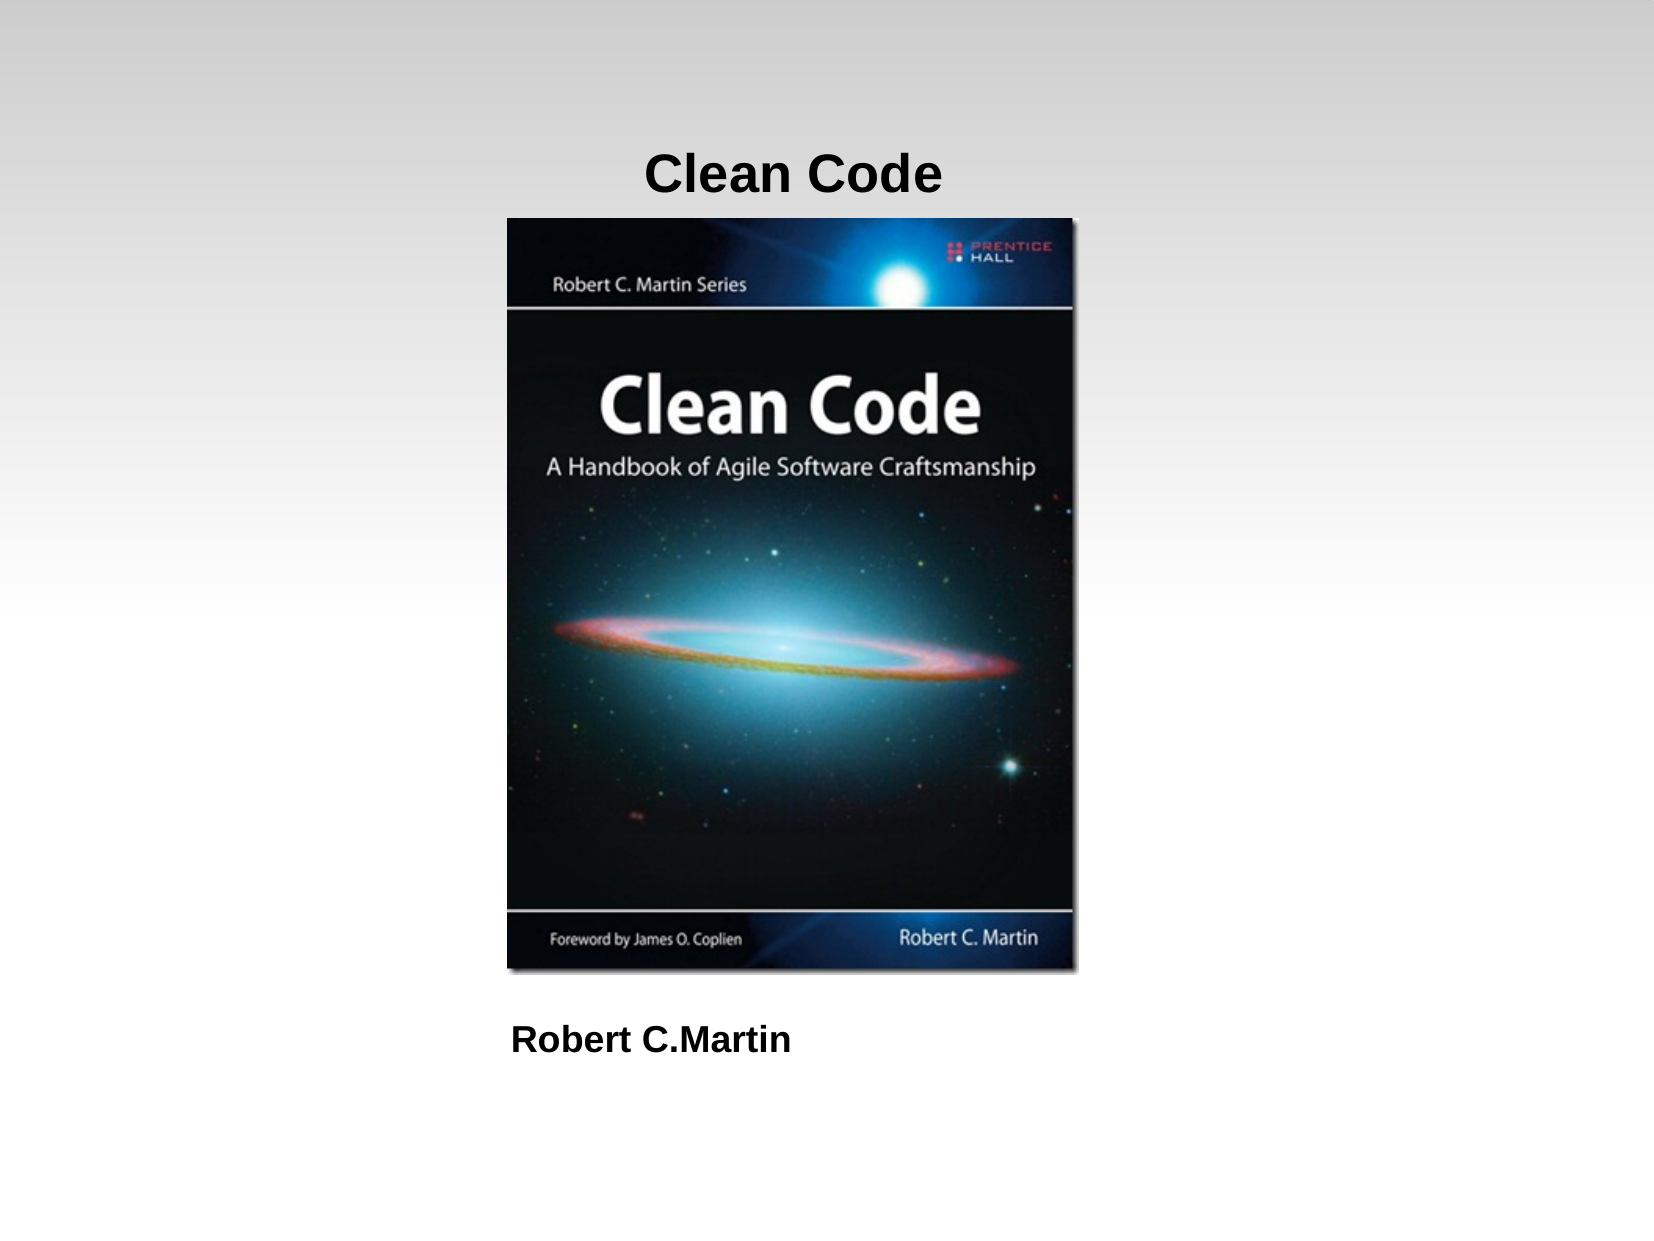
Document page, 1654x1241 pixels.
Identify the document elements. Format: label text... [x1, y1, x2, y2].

picture [507, 218, 1079, 975]
text_box Clean Code [248, 135, 1341, 225]
text_box Robert C.Martin [496, 1010, 1087, 1068]
